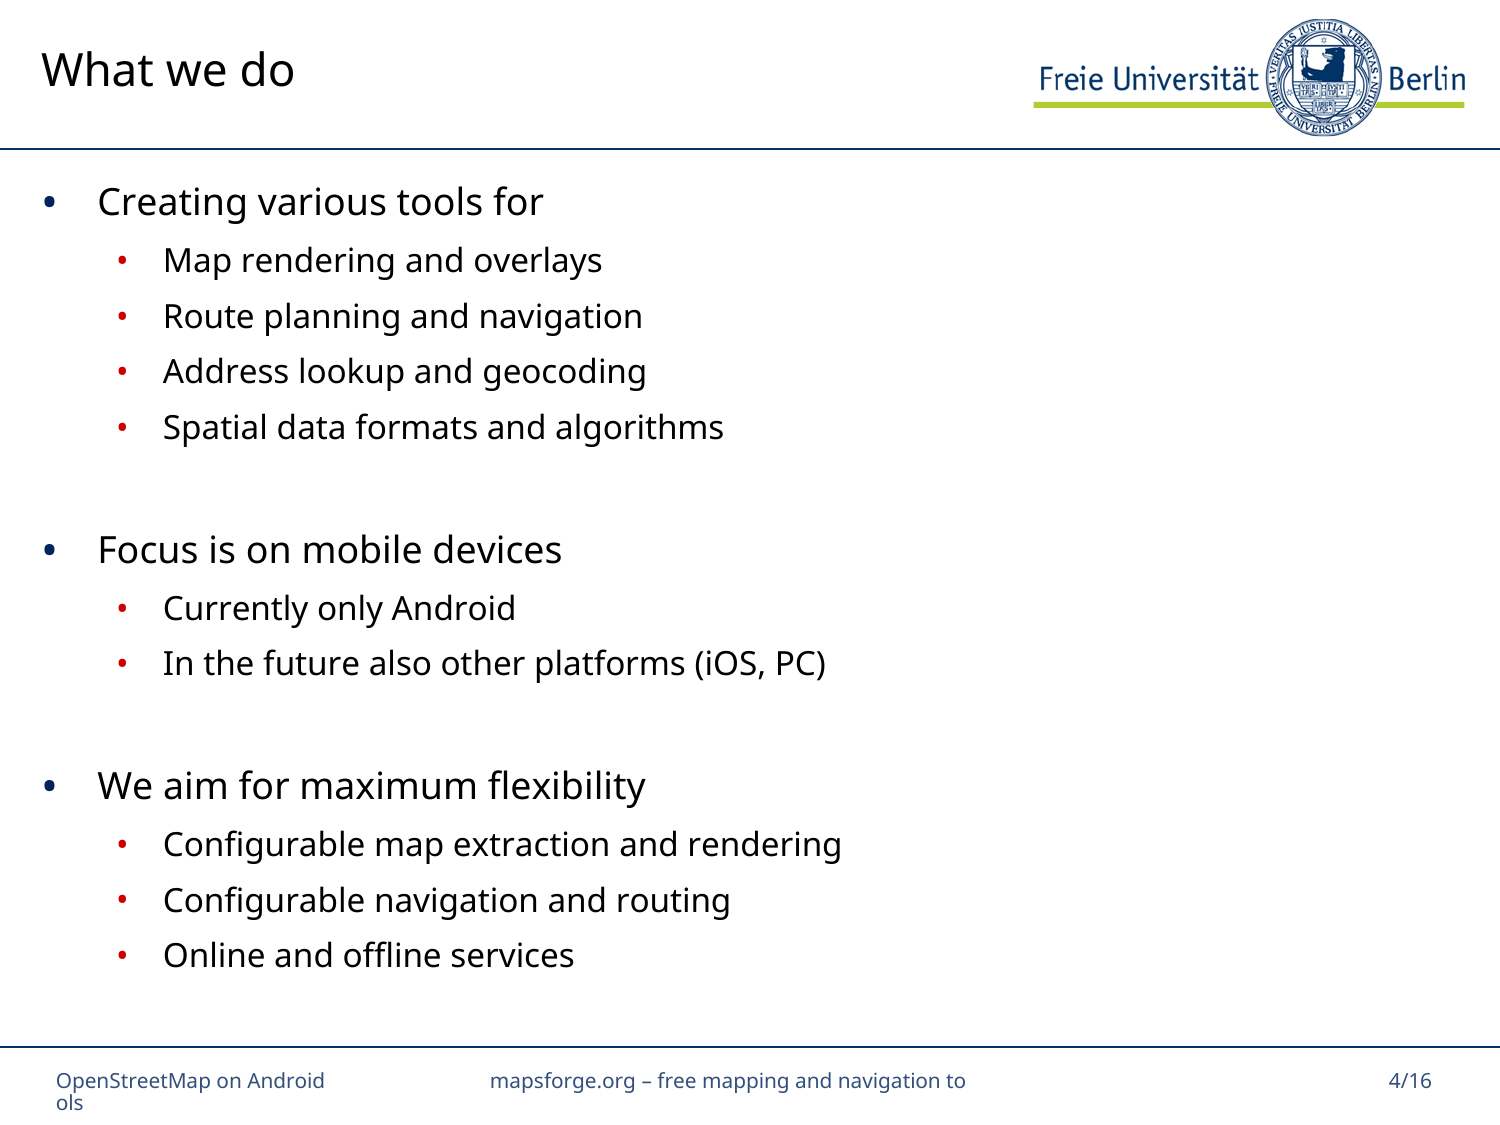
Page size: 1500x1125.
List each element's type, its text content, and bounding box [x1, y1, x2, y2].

title What we do [41, 0, 1016, 138]
picture [1033, 19, 1470, 137]
list Creating various tools for Map rendering and overlays Route planning and navigation Address lookup and geocoding Spatial data formats and algorithms Focus is on mobile devices Currently only Android In the future also other platforms (iOS, PC) We aim for maximum flexibility Configurable map extraction and rendering Configurable navigation and routing Online and offline services [41, 175, 1447, 919]
